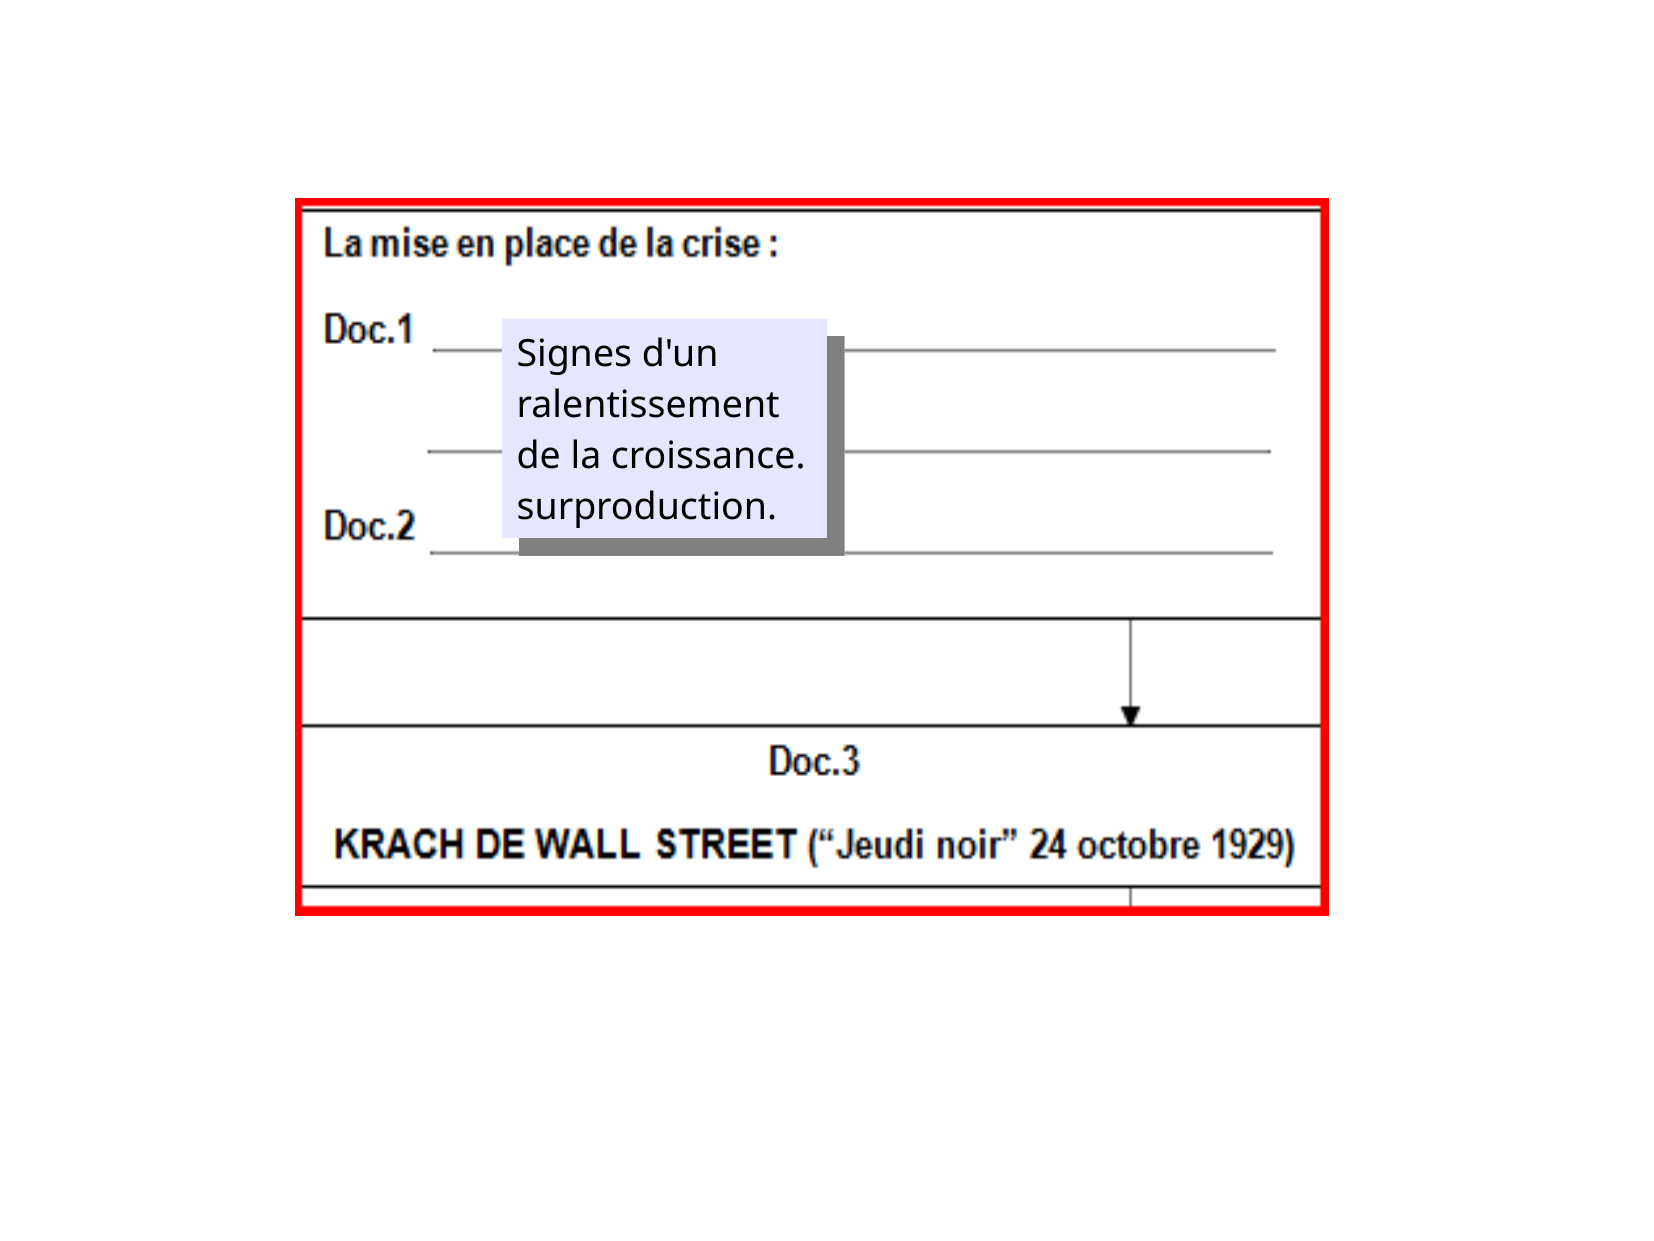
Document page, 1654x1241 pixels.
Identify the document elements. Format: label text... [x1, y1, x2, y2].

text_box Signes d'un ralentissement de la croissance. surproduction. [501, 318, 827, 519]
picture [295, 198, 1329, 916]
